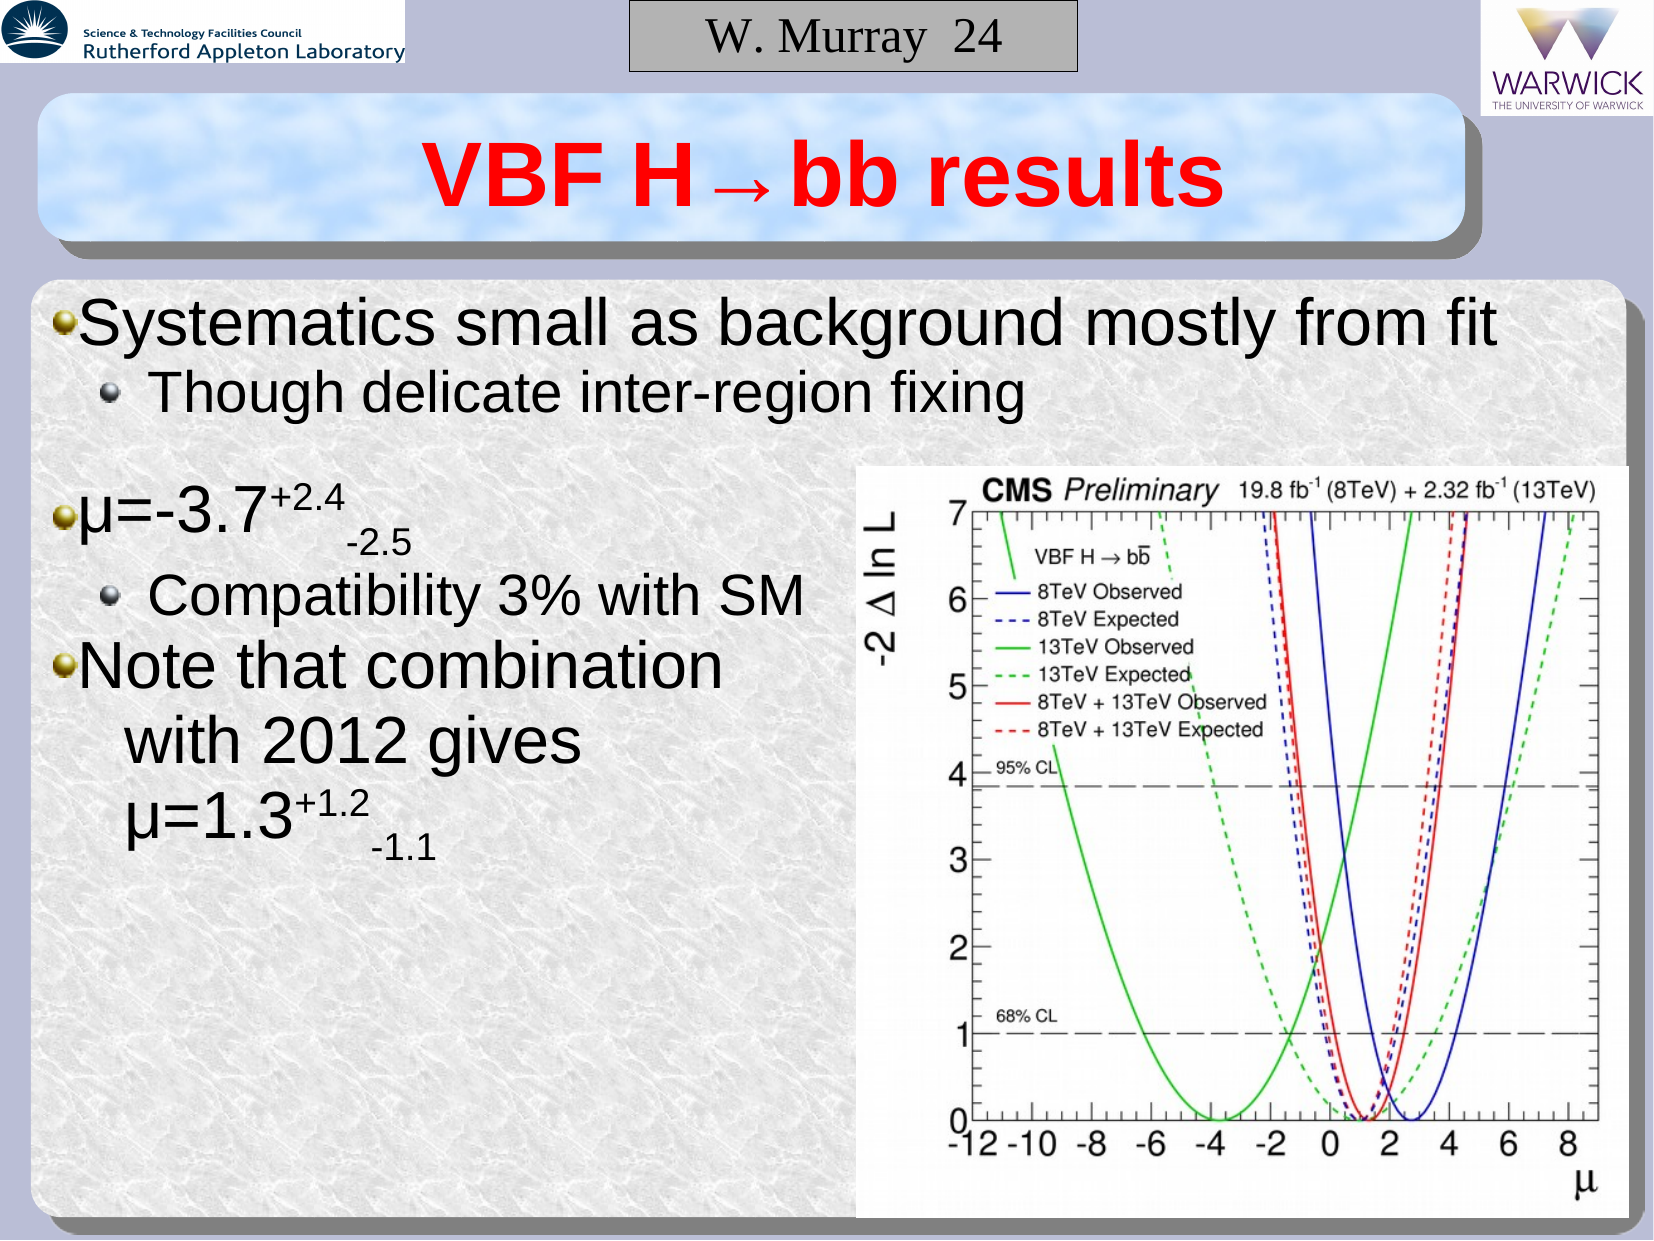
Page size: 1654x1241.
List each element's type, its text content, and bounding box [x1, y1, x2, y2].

picture [37, 93, 1452, 242]
list Systematics small as background mostly from fit Though delicate inter-region fixing [53, 285, 1595, 1211]
picture [1480, 0, 1654, 116]
title VBF H→bb results [90, 101, 1584, 249]
picture [0, 0, 405, 63]
picture [30, 279, 1629, 1218]
